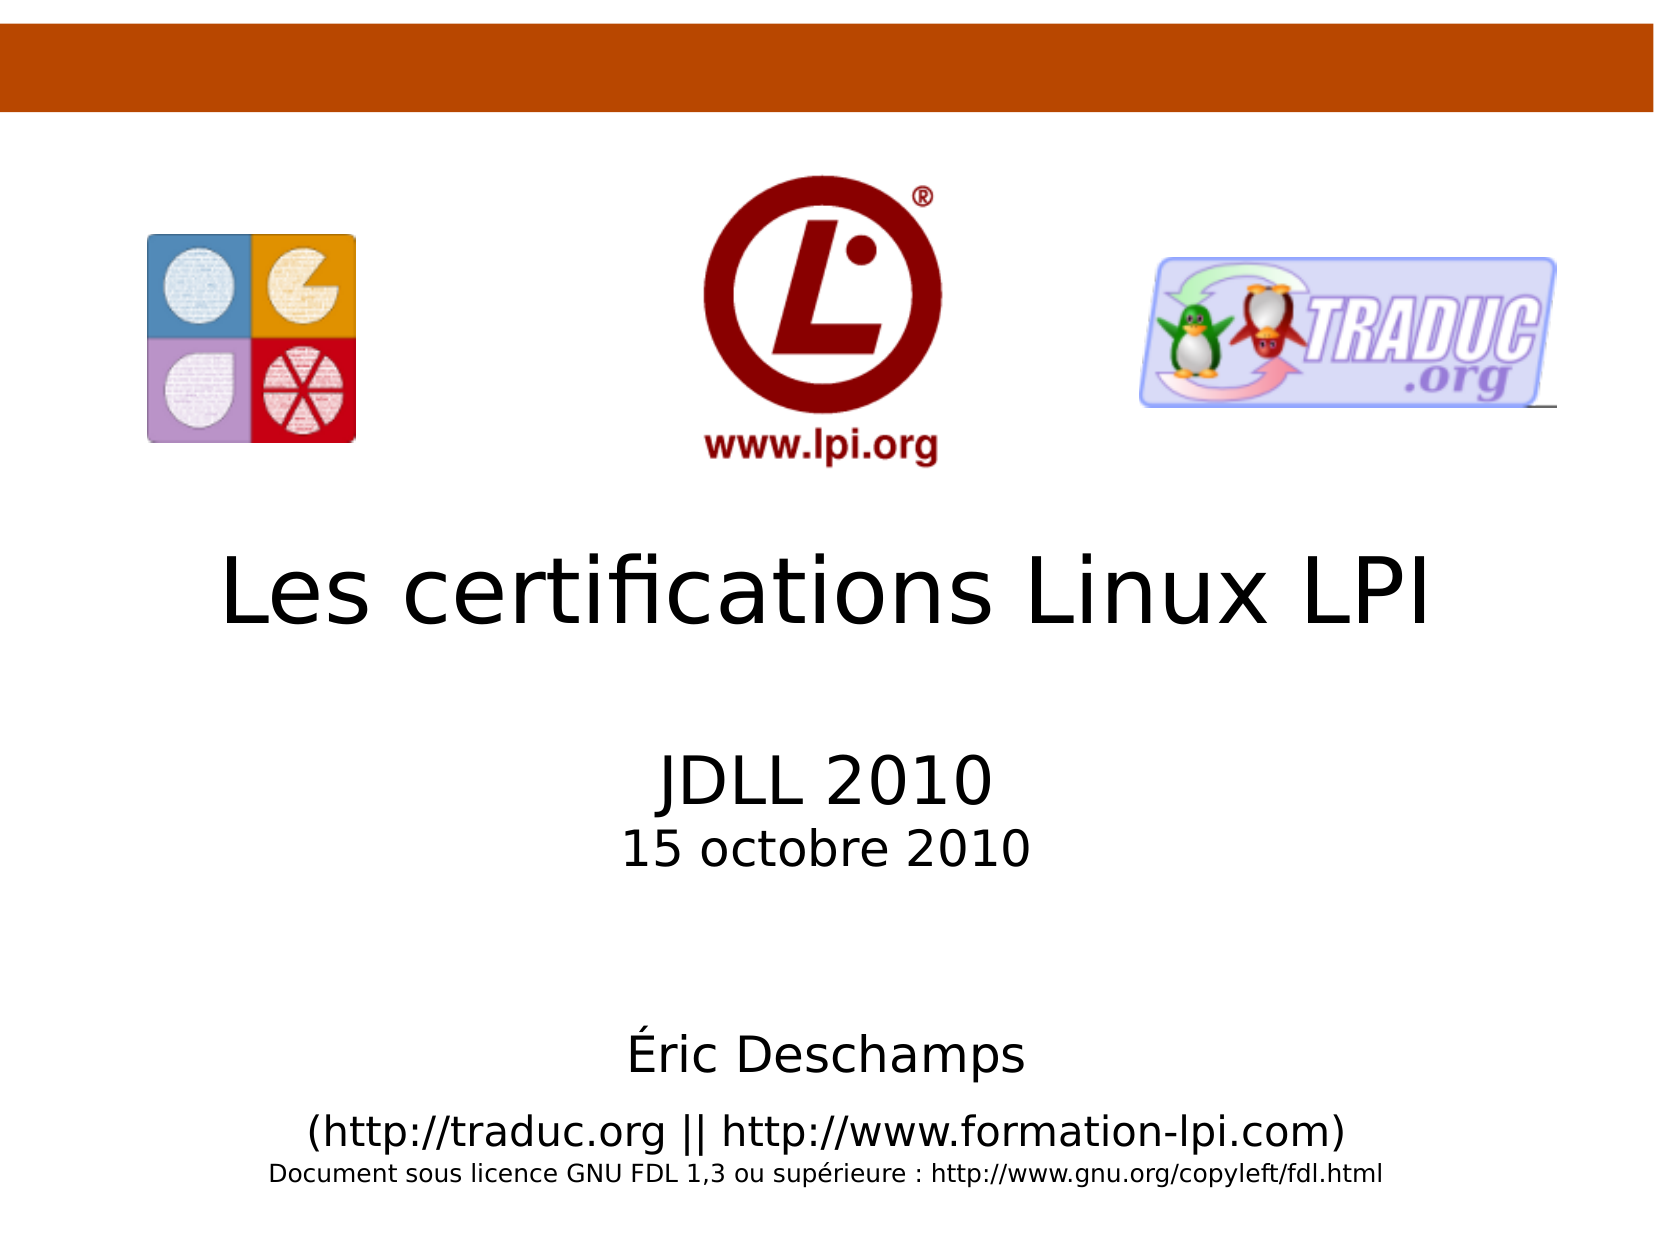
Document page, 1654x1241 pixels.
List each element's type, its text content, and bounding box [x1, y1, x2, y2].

title Les certifications Linux LPI [82, 507, 1571, 676]
picture [701, 173, 952, 473]
picture [1139, 257, 1557, 408]
picture [147, 234, 356, 443]
text_box Document sous licence GNU FDL 1,3 ou supérieure : http://www.gnu.org/copyleft/fdl.html [253, 1151, 1400, 1196]
subtitle JDLL 2010 15 octobre 2010 Éric Deschamps (http://traduc.org || http://www.formation-lpi.com) [82, 742, 1571, 1157]
text_box [0, 23, 1654, 113]
